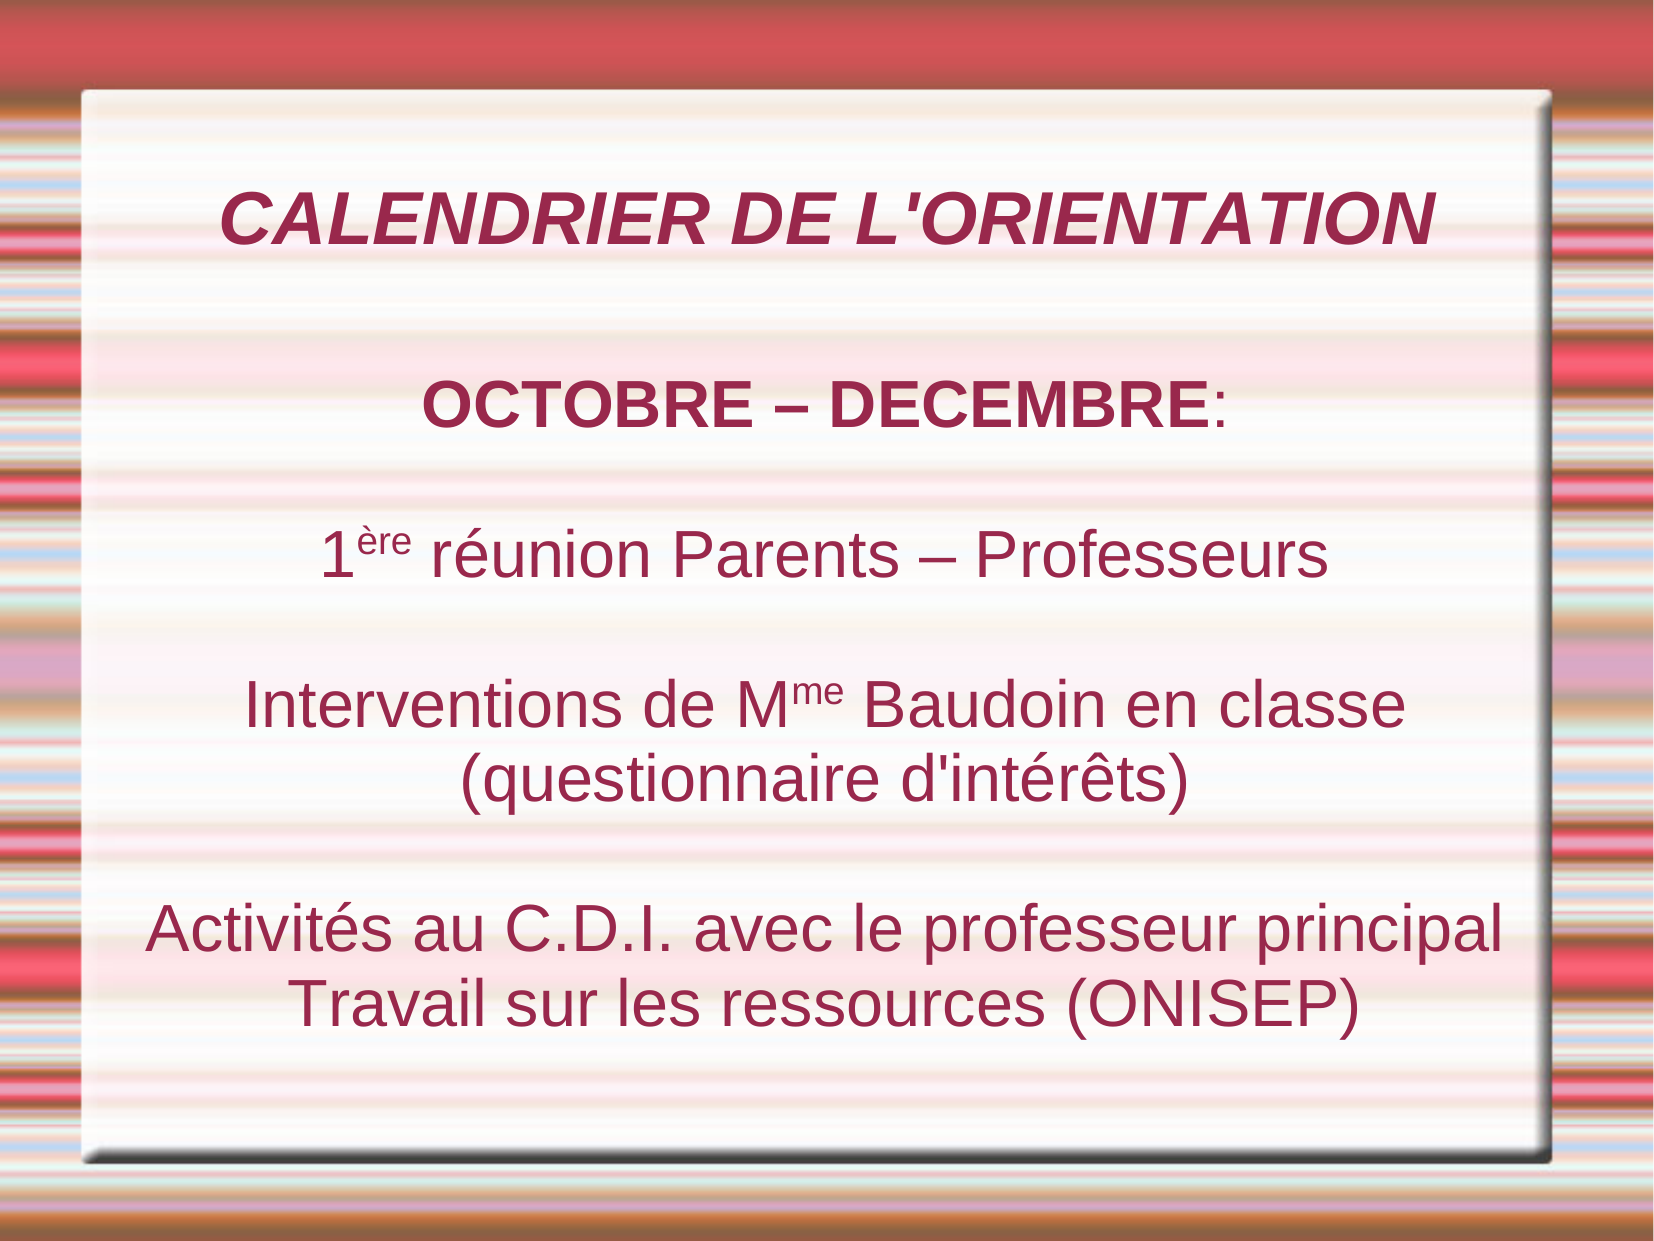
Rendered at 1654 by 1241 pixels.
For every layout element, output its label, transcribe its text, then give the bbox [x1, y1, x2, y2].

subtitle OCTOBRE – DECEMBRE: 1ère réunion Parents – Professeurs Interventions de Mme Baudoin en classe (questionnaire d'intérêts) Activités au C.D.I. avec le professeur principal Travail sur les ressources (ONISEP) [134, 358, 1516, 1125]
picture [0, 0, 1654, 1241]
title CALENDRIER DE L'ORIENTATION [121, 122, 1534, 315]
